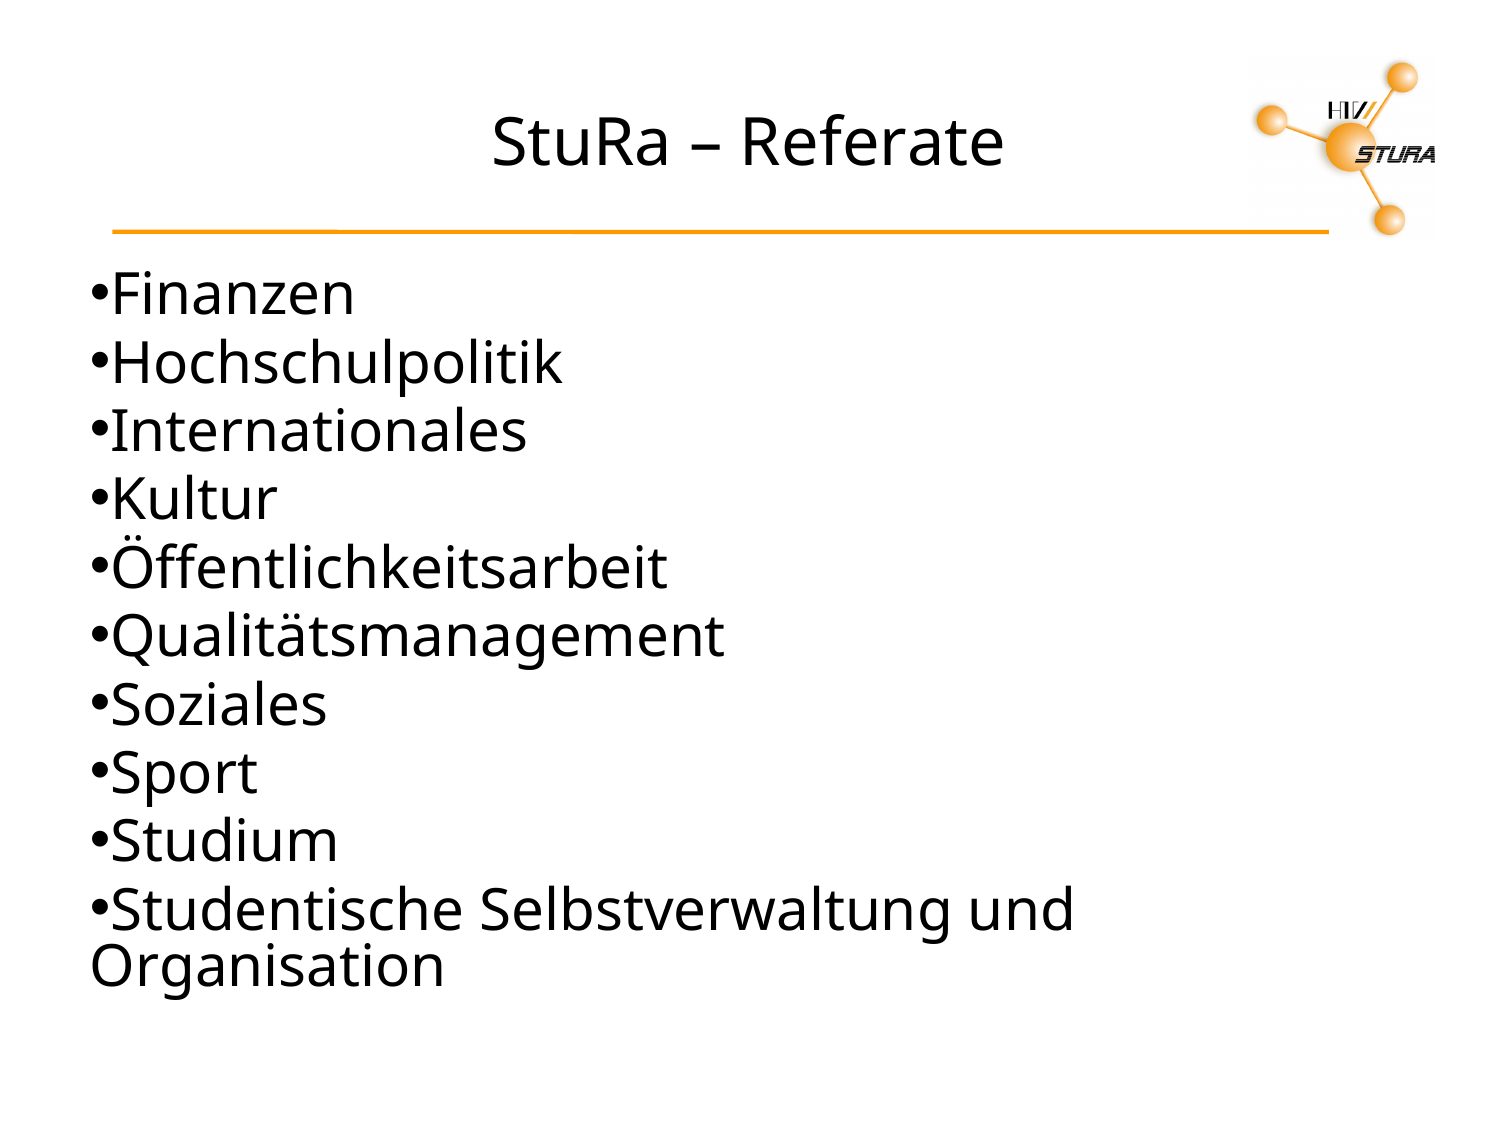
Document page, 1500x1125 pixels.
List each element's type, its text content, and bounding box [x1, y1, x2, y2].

list Finanzen Hochschulpolitik Internationales Kultur Öffentlichkeitsarbeit Qualitätsmanagement Soziales Sport Studium Studentische Selbstverwaltung und Organisation [75, 262, 1426, 1063]
title StuRa – Referate [74, 90, 1424, 187]
